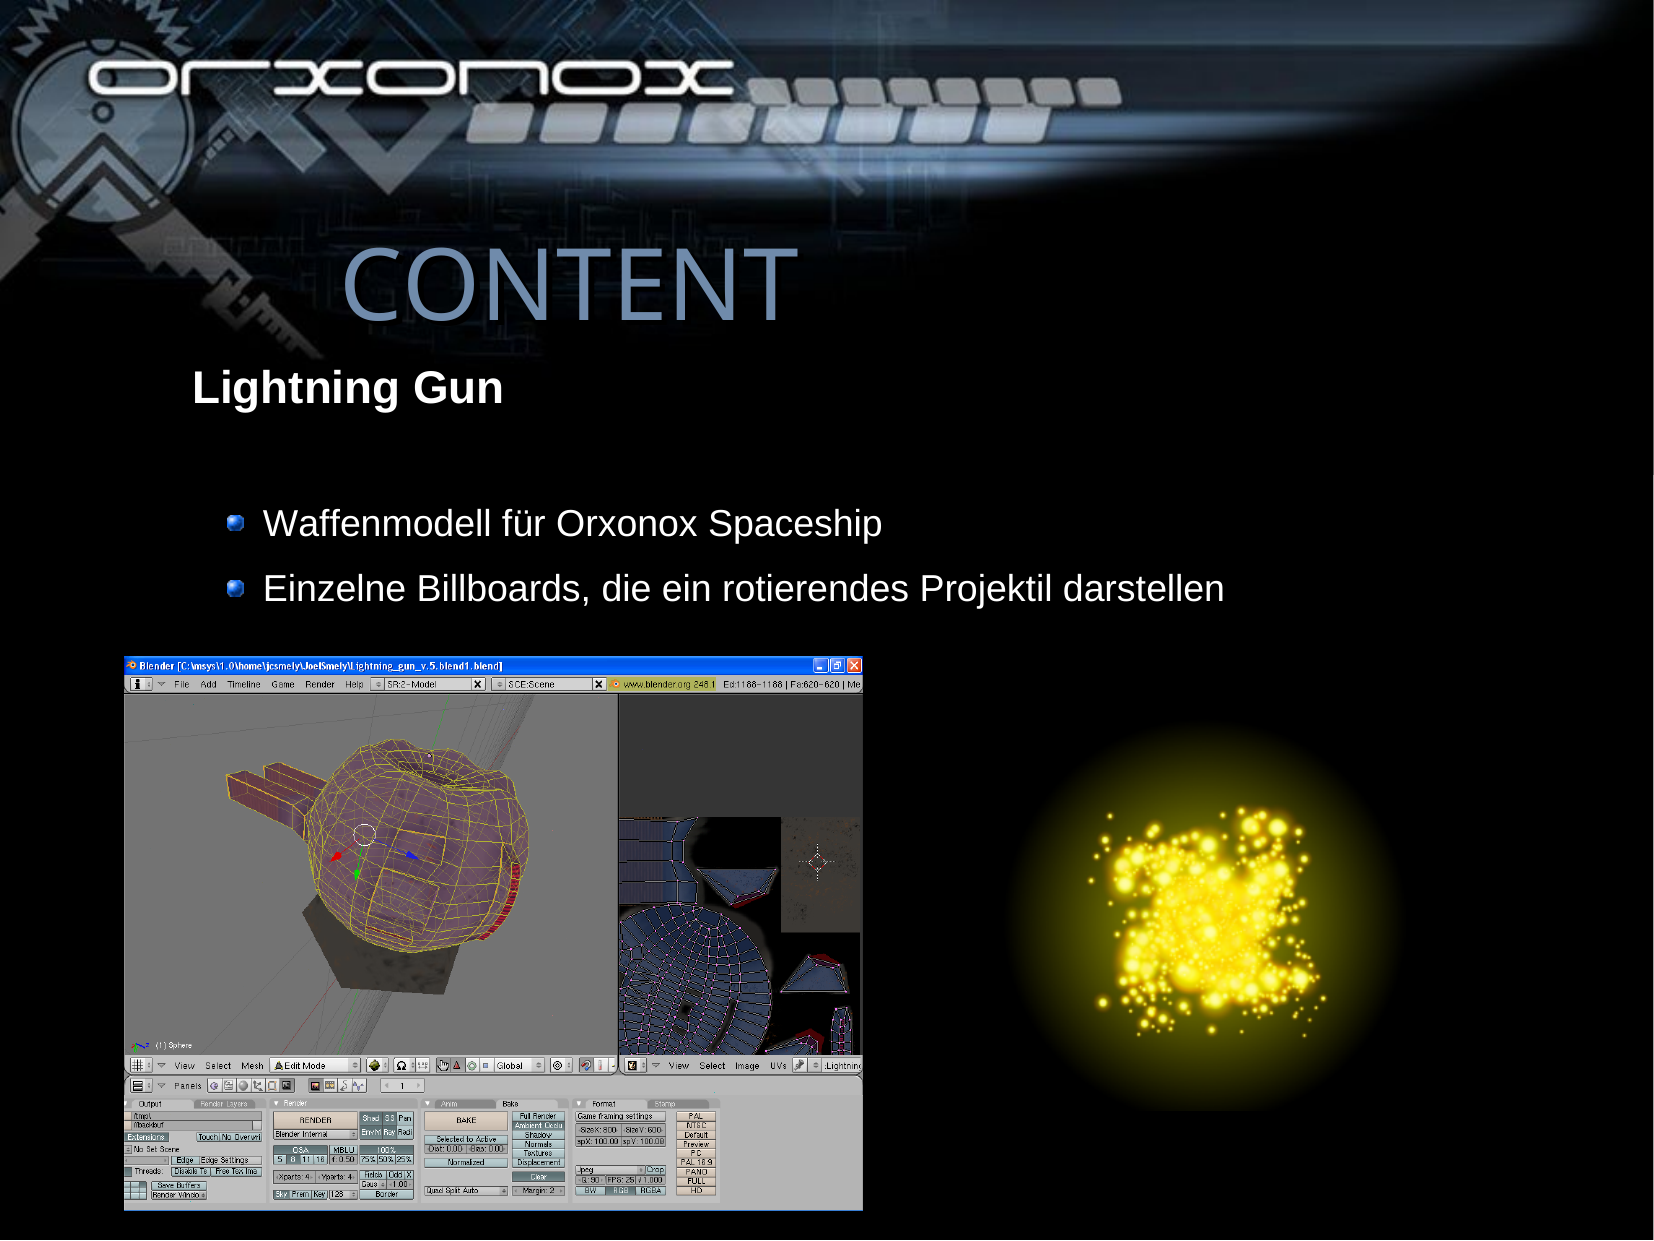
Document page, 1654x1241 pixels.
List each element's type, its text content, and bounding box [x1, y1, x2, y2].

picture [0, 0, 1654, 475]
picture [1003, 708, 1406, 1111]
text_box Lightning Gun Waffenmodell für Orxonox Spaceship Einzelne Billboards, die ein rotierendes Projektil darstellen [177, 354, 1506, 680]
picture [124, 656, 863, 1211]
text_box CONTENT [324, 205, 1300, 261]
